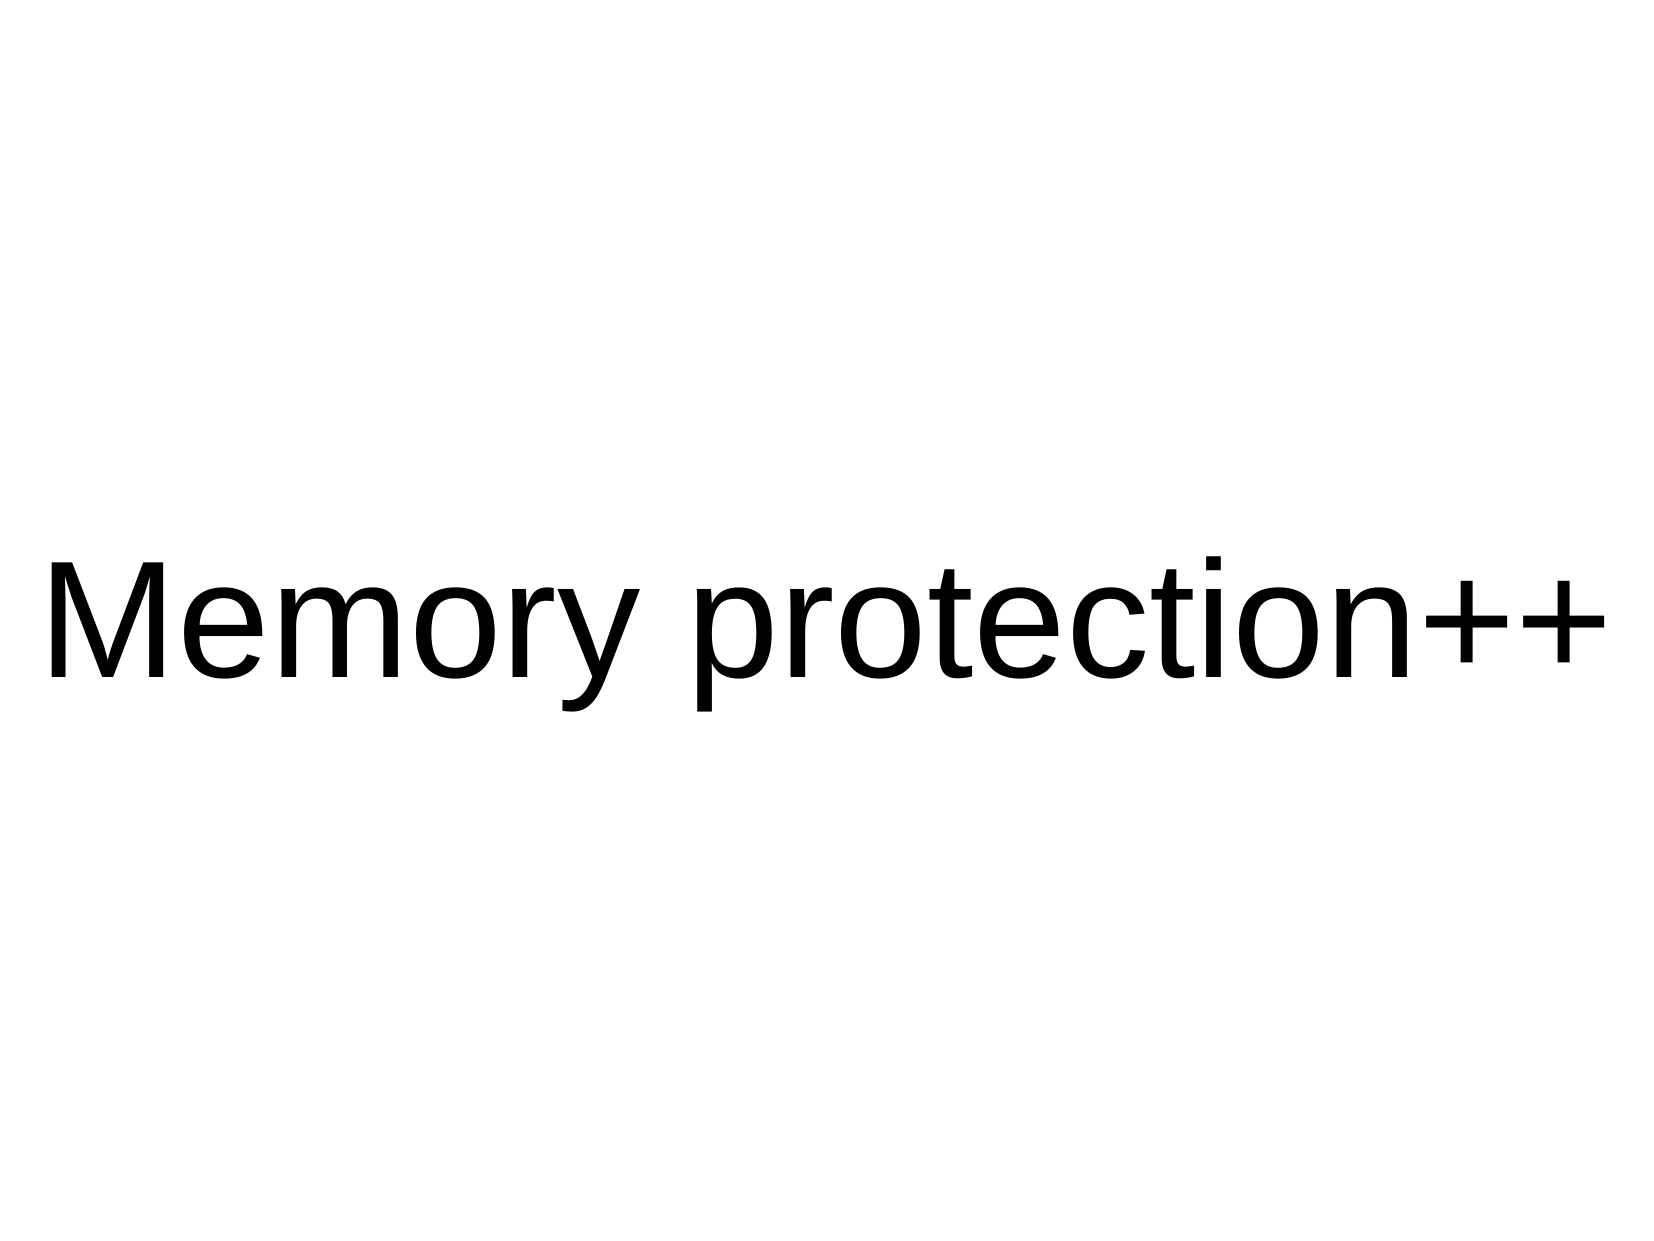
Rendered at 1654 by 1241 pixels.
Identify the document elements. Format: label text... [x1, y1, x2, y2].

title Memory protection++ [0, 516, 1654, 724]
